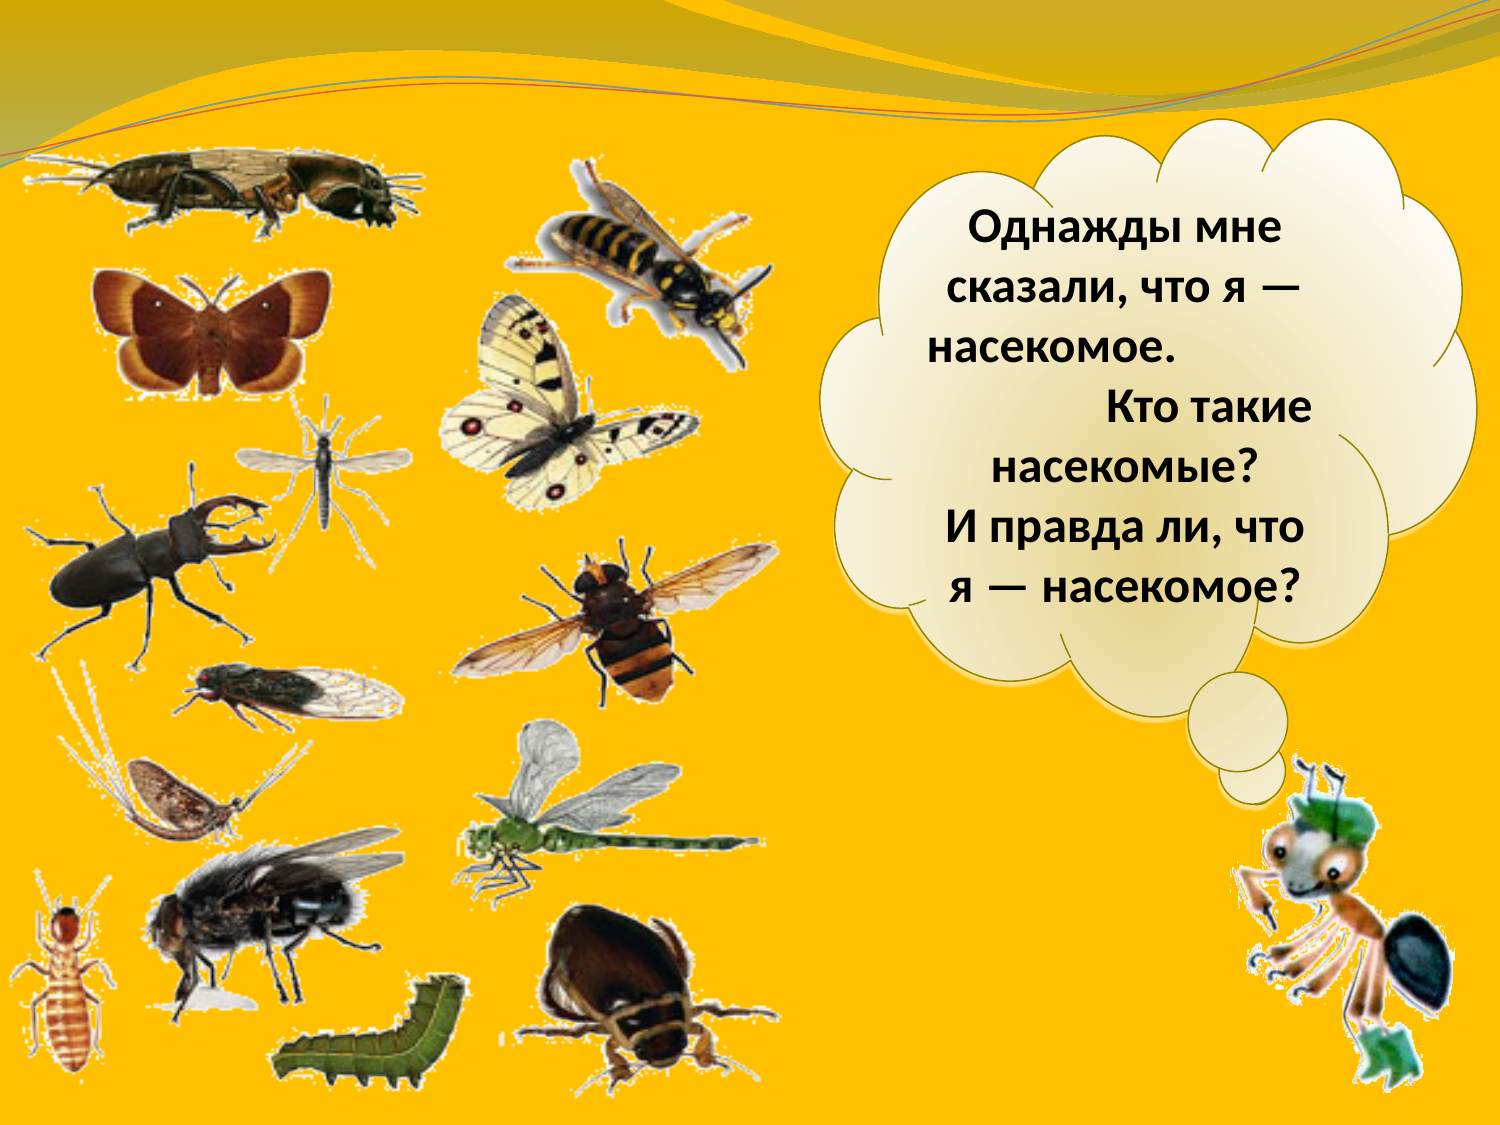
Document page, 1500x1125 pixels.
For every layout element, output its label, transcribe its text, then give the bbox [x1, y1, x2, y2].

picture [1230, 749, 1462, 1101]
text_box Однажды мне сказали, что я — насекомое. Кто такие насекомые? И правда ли, что я — насекомое? [819, 119, 1477, 805]
picture [0, 117, 832, 1125]
